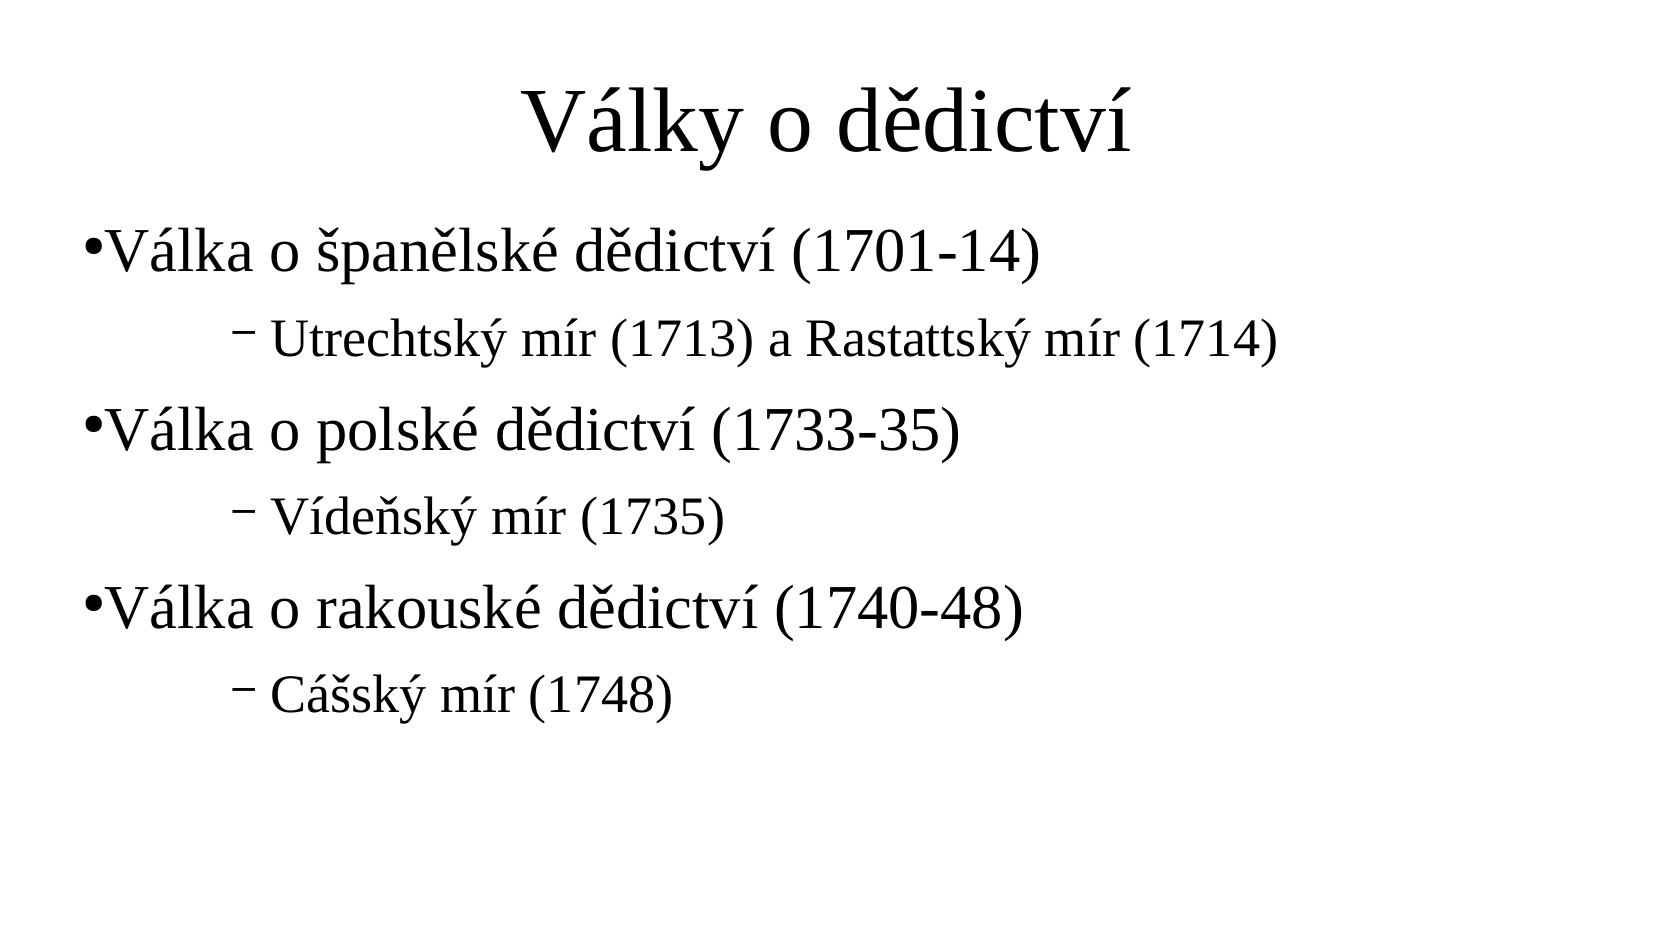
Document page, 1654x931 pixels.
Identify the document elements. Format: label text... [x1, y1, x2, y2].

title Války o dědictví [82, 37, 1571, 193]
list Válka o španělské dědictví (1701-14) Utrechtský mír (1713) a Rastattský mír (1714) Válka o polské dědictví (1733-35) Vídeňský mír (1735) Válka o rakouské dědictví (1740-48) Cášský mír (1748) [82, 217, 1571, 758]
